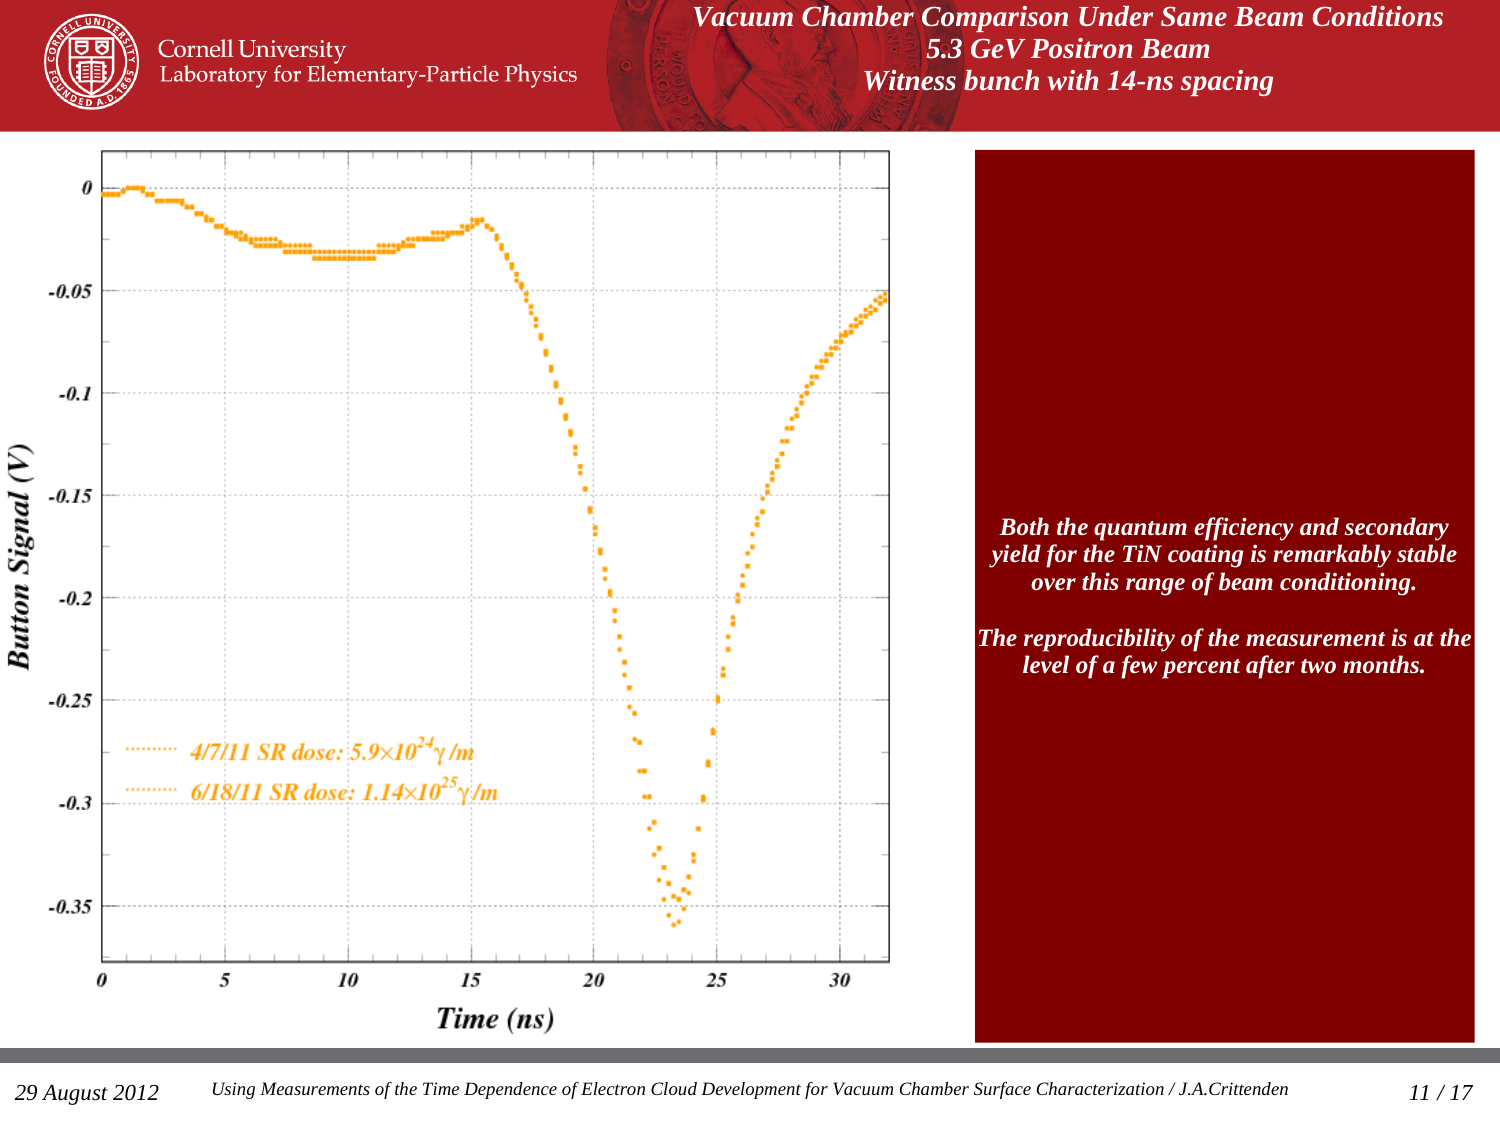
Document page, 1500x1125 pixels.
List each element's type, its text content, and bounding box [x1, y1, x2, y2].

picture [0, 0, 637, 132]
text_box Both the quantum efficiency and secondary yield for the TiN coating is remarkably stable over this range of beam conditioning. The reproducibility of the measurement is at the level of a few percent after two months. [975, 149, 1475, 1043]
picture [0, 149, 901, 1042]
text_box Vacuum Chamber Comparison Under Same Beam Conditions 5.3 GeV Positron Beam Witness bunch with 14-ns spacing [637, 0, 1500, 136]
